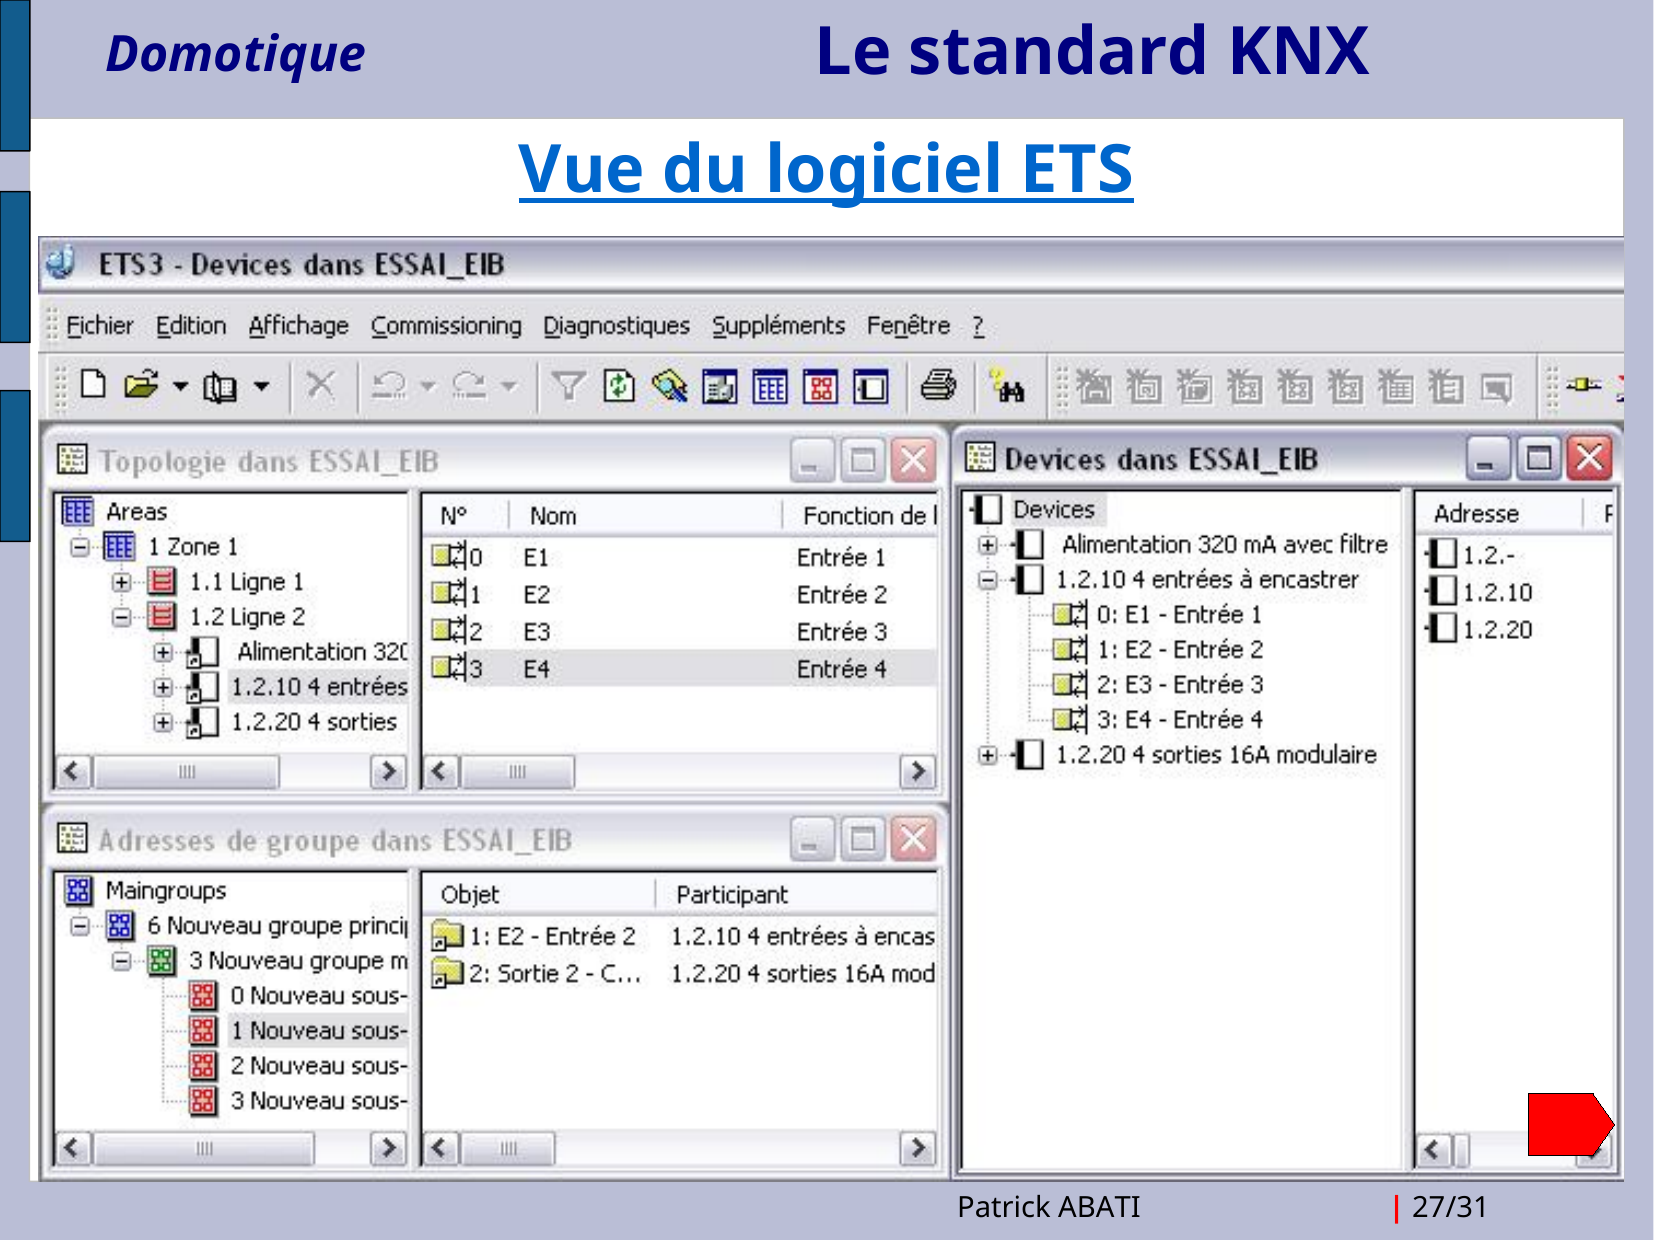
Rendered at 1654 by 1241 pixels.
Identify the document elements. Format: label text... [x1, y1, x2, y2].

text_box [1528, 1093, 1615, 1156]
picture [38, 236, 1624, 1182]
text_box Vue du logiciel ETS [29, 118, 1624, 215]
